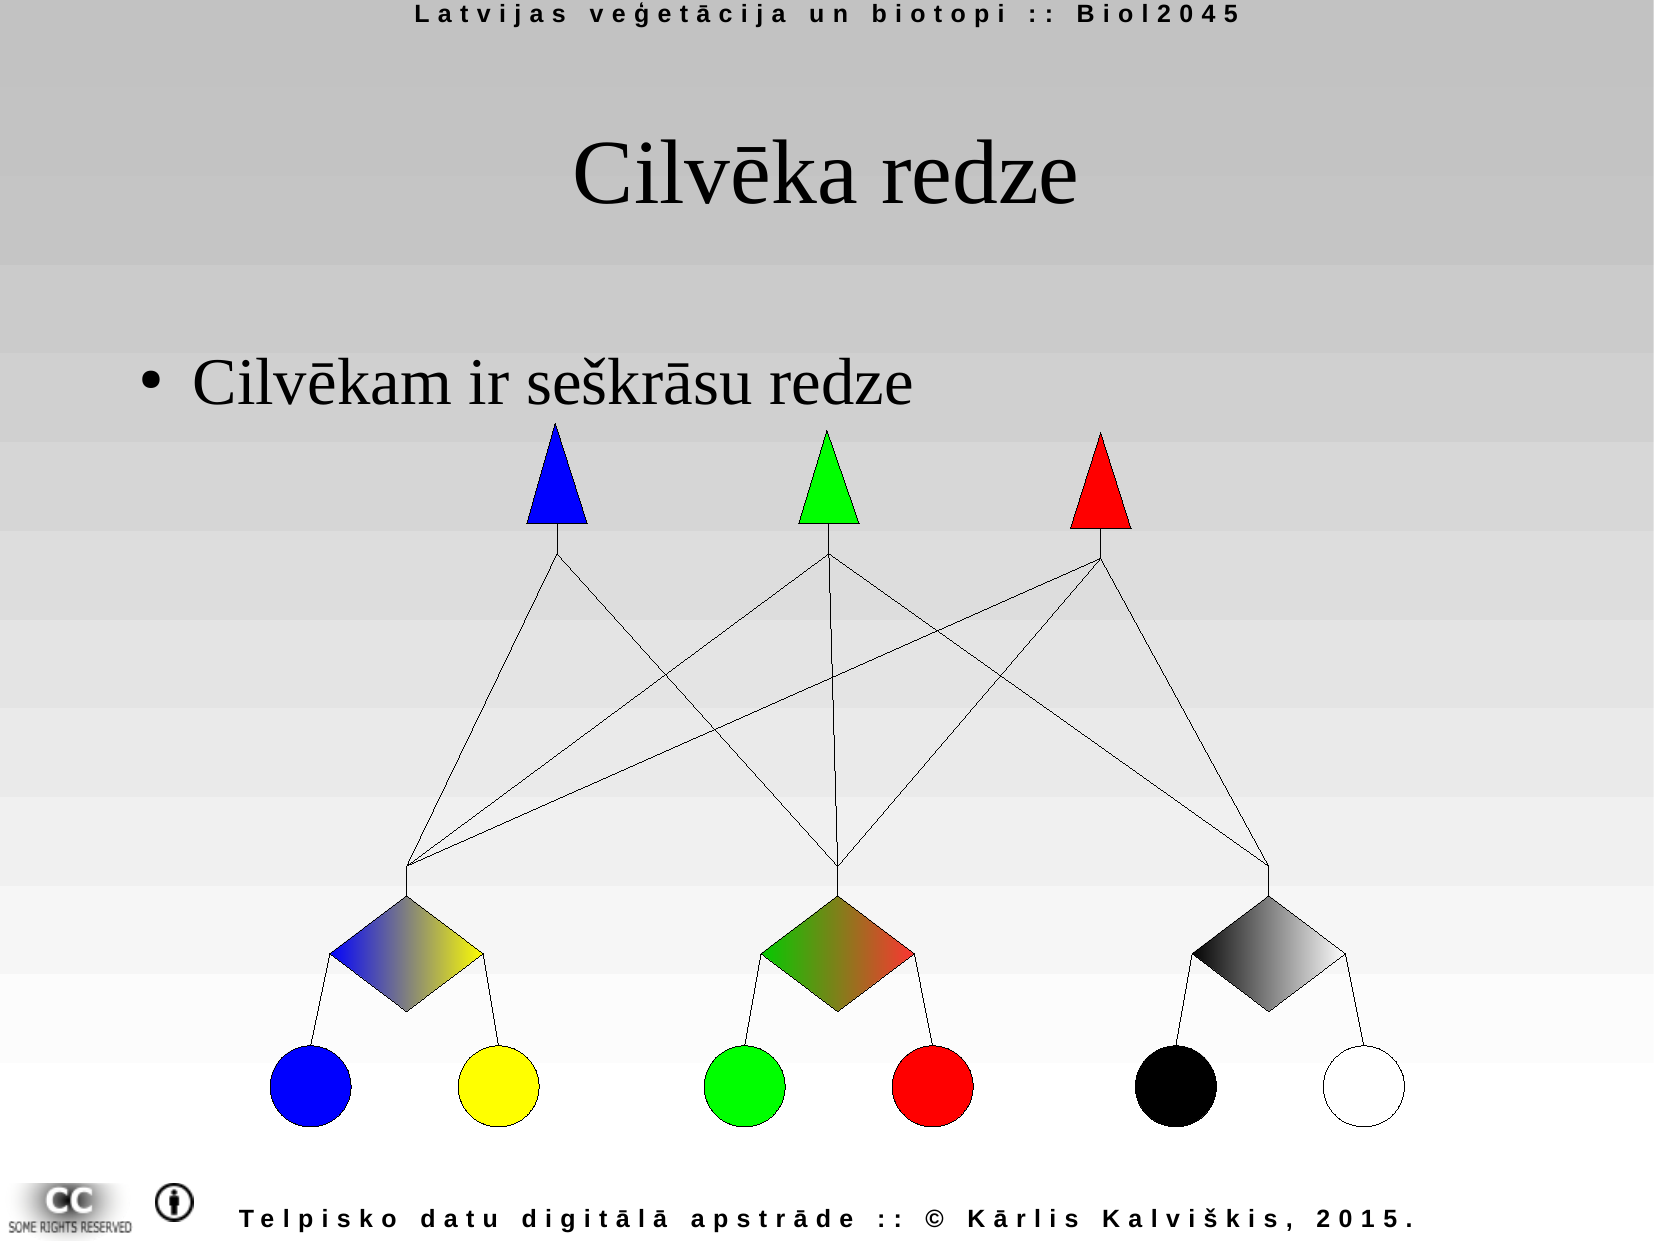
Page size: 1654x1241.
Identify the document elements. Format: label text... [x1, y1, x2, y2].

picture [0, 0, 1654, 1241]
text_box [892, 1045, 974, 1127]
text_box [1323, 1045, 1405, 1127]
text_box [330, 895, 483, 1012]
text_box [1070, 432, 1132, 529]
title Cilvēka redze [29, 49, 1625, 296]
text_box [798, 430, 860, 524]
text_box [526, 423, 588, 524]
text_box [761, 895, 914, 1012]
list Cilvēkam ir seškrāsu redze [121, 344, 1534, 1127]
text_box [704, 1045, 786, 1127]
text_box [1135, 1045, 1217, 1127]
text_box [270, 1045, 352, 1127]
text_box [458, 1045, 540, 1127]
text_box [1192, 895, 1345, 1012]
